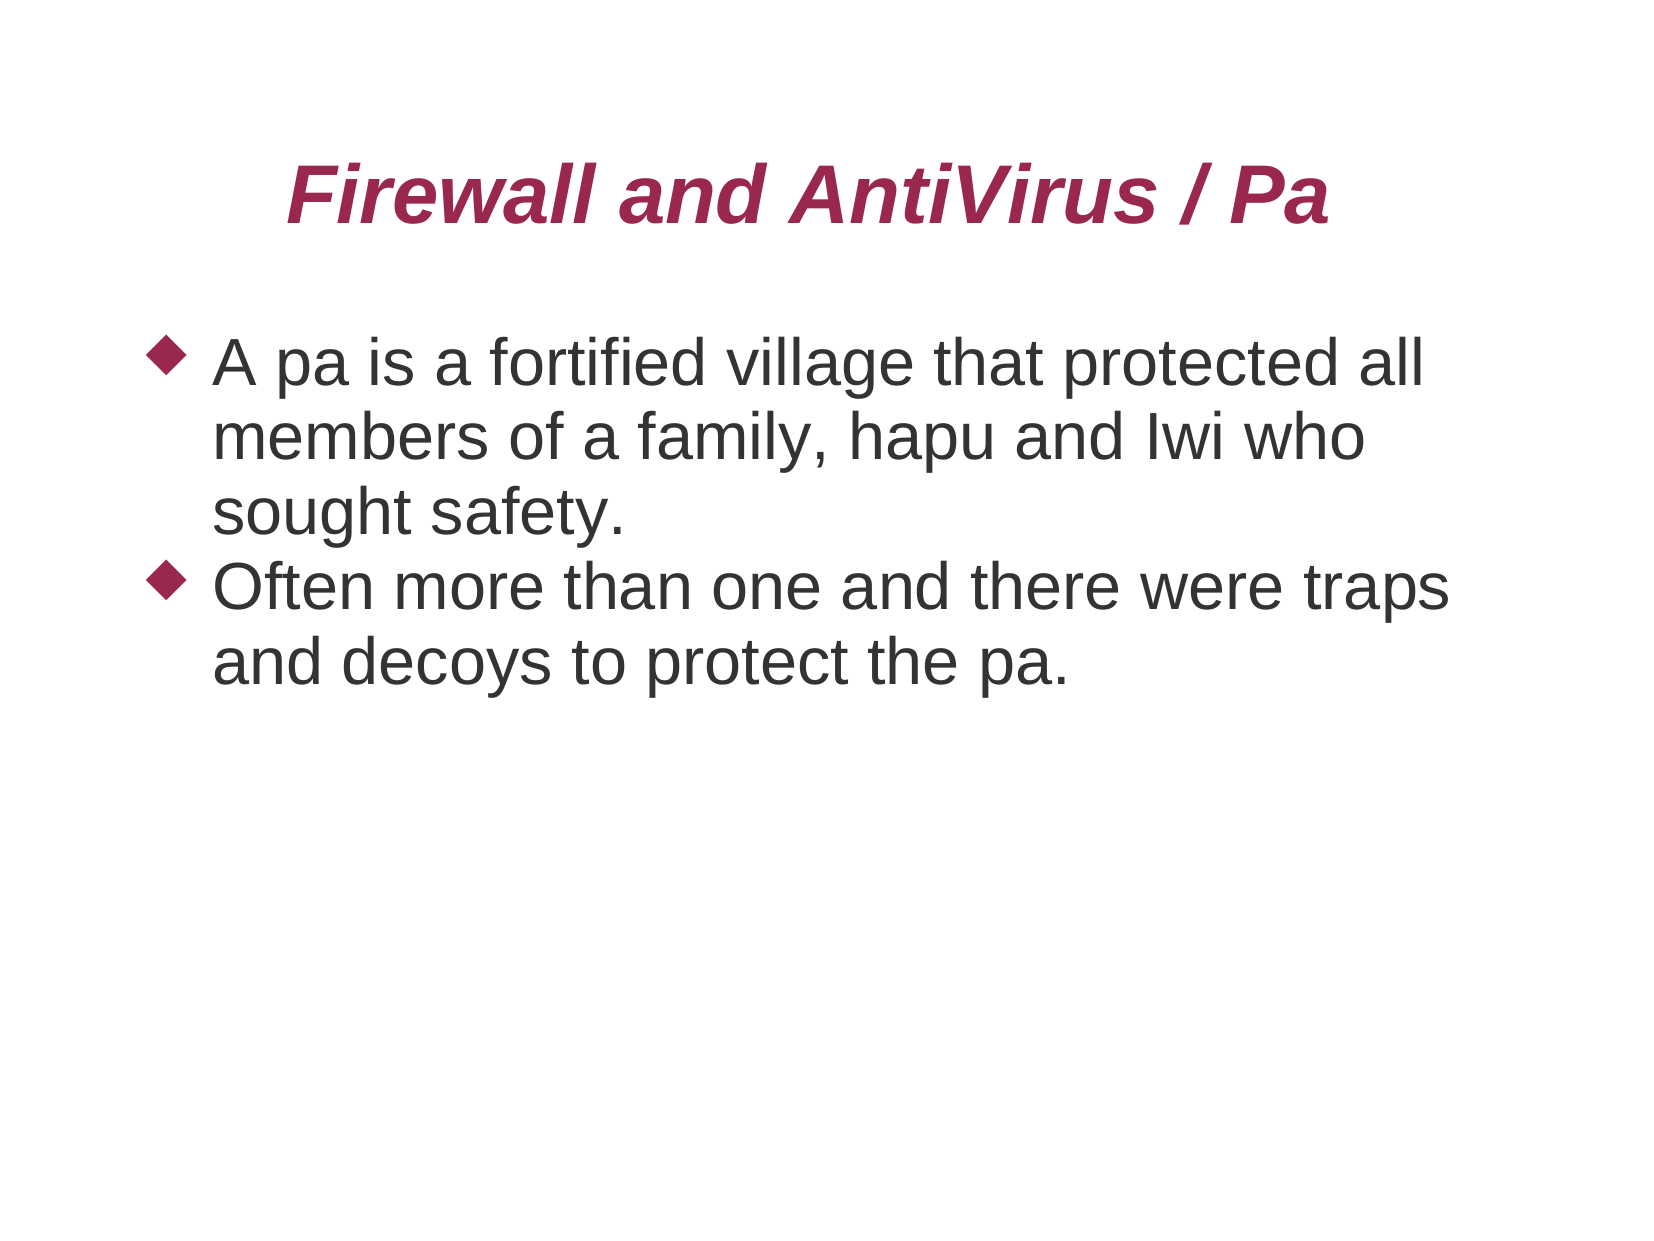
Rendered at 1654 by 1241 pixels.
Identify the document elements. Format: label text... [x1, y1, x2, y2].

list A pa is a fortified village that protected all members of a family, hapu and Iwi who sought safety. Often more than one and there were traps and decoys to protect the pa. [129, 324, 1489, 975]
title Firewall and AntiVirus / Pa [82, 90, 1536, 298]
